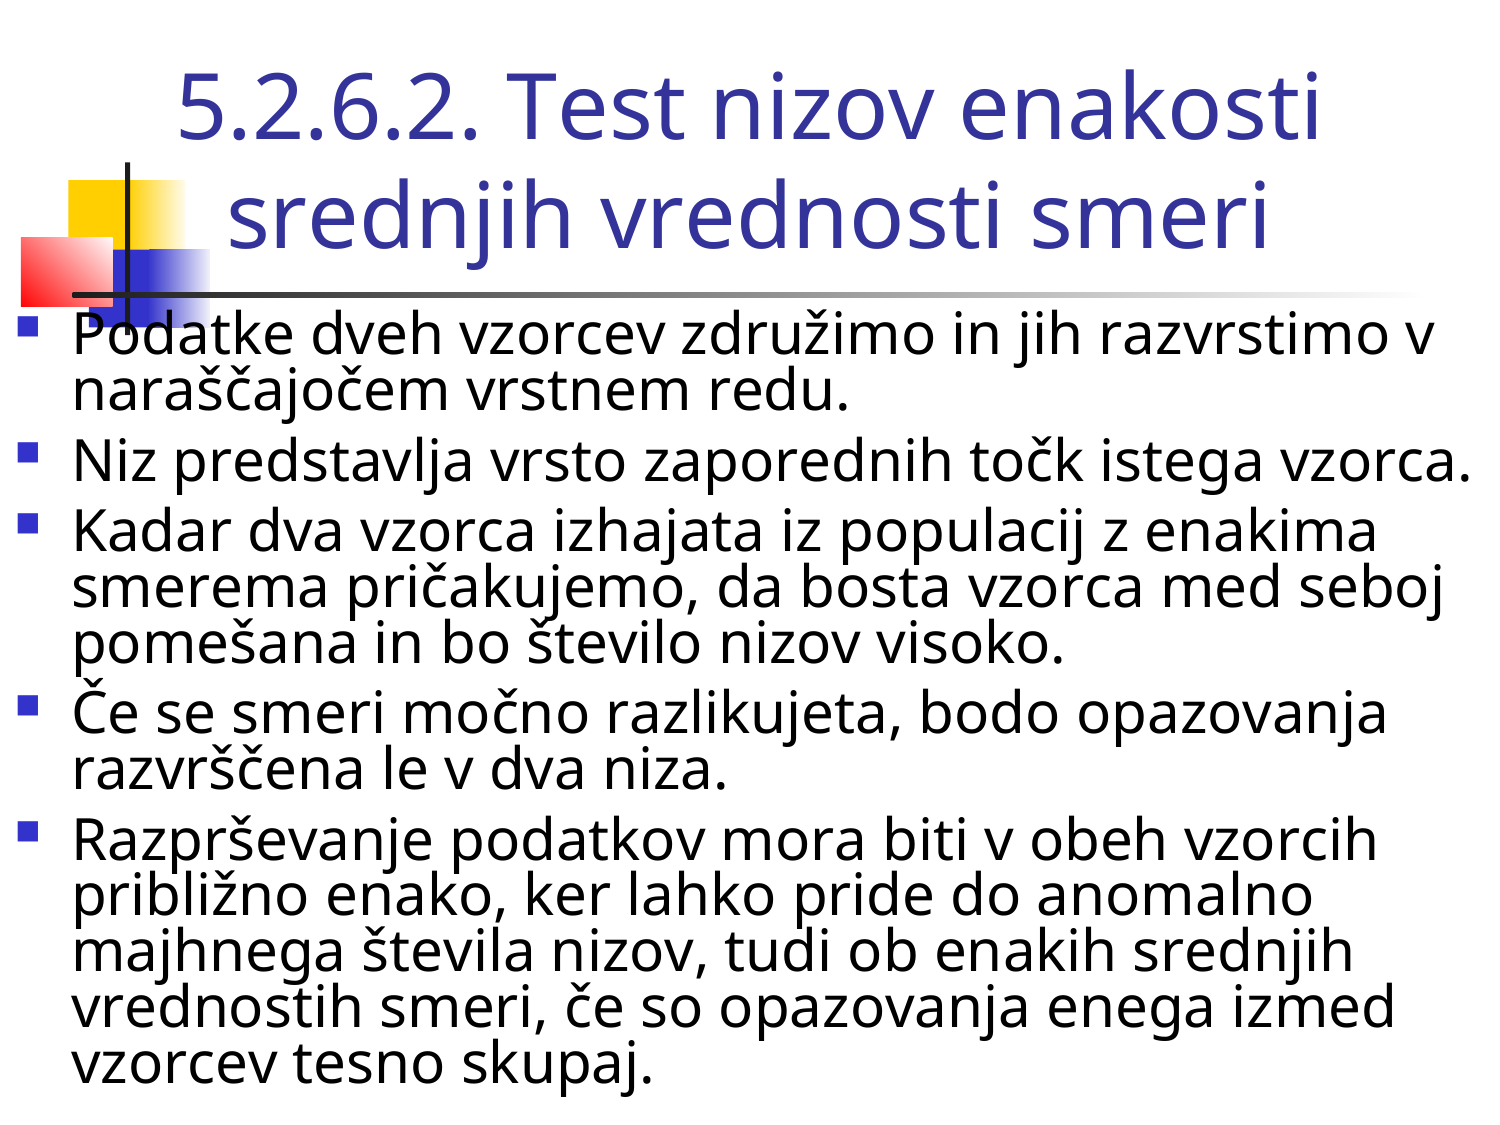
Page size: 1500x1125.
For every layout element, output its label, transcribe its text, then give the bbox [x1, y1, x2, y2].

title 5.2.6.2. Test nizov enakosti srednjih vrednosti smeri [0, 35, 1500, 276]
list Podatke dveh vzorcev združimo in jih razvrstimo v naraščajočem vrstnem redu. Niz predstavlja vrsto zaporednih točk istega vzorca. Kadar dva vzorca izhajata iz populacij z enakima smerema pričakujemo, da bosta vzorca med seboj pomešana in bo število nizov visoko. Če se smeri močno razlikujeta, bodo opazovanja razvrščena le v dva niza. Razprševanje podatkov mora biti v obeh vzorcih približno enako, ker lahko pride do anomalno majhnega števila nizov, tudi ob enakih srednjih vrednostih smeri, če so opazovanja enega izmed vzorcev tesno skupaj. [0, 302, 1500, 1125]
